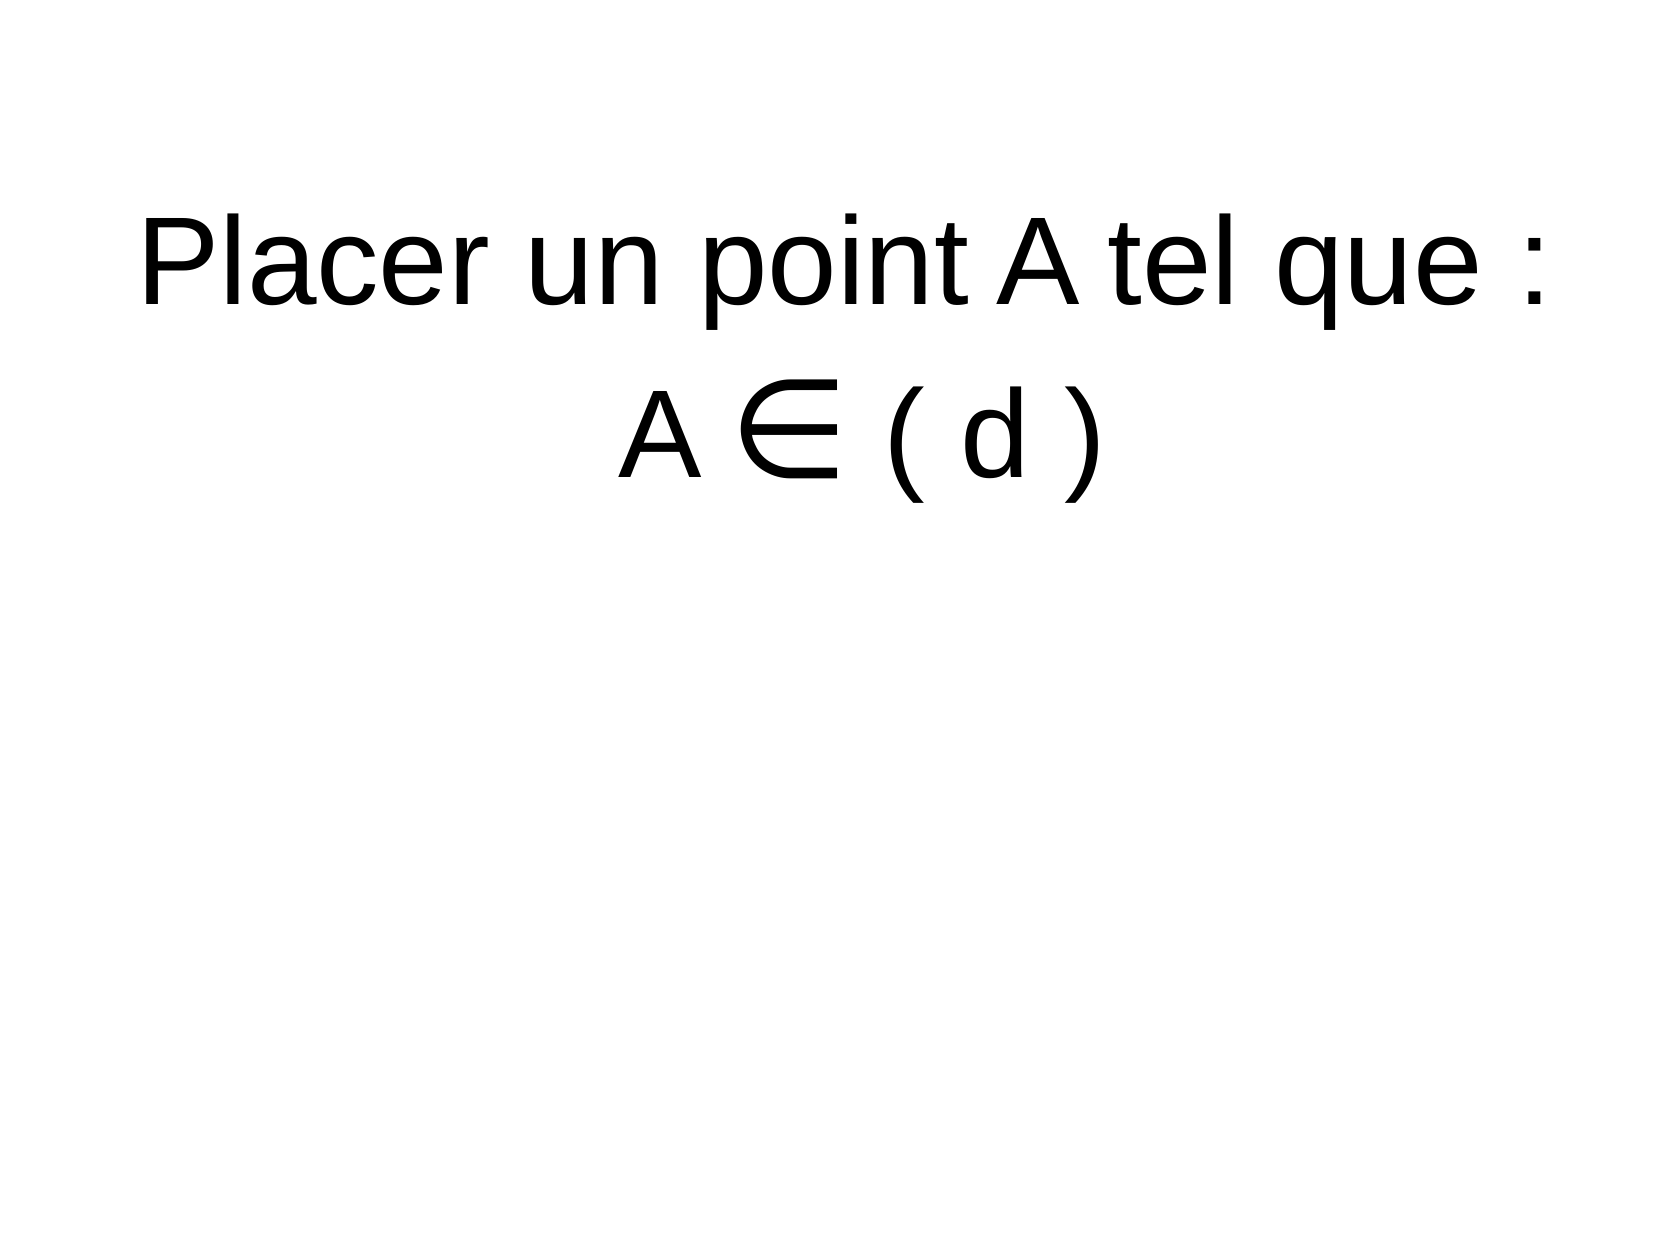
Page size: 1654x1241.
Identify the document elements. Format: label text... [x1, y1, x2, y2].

subtitle Placer un point A tel que : A ∈ ( d ) [118, 70, 1607, 638]
